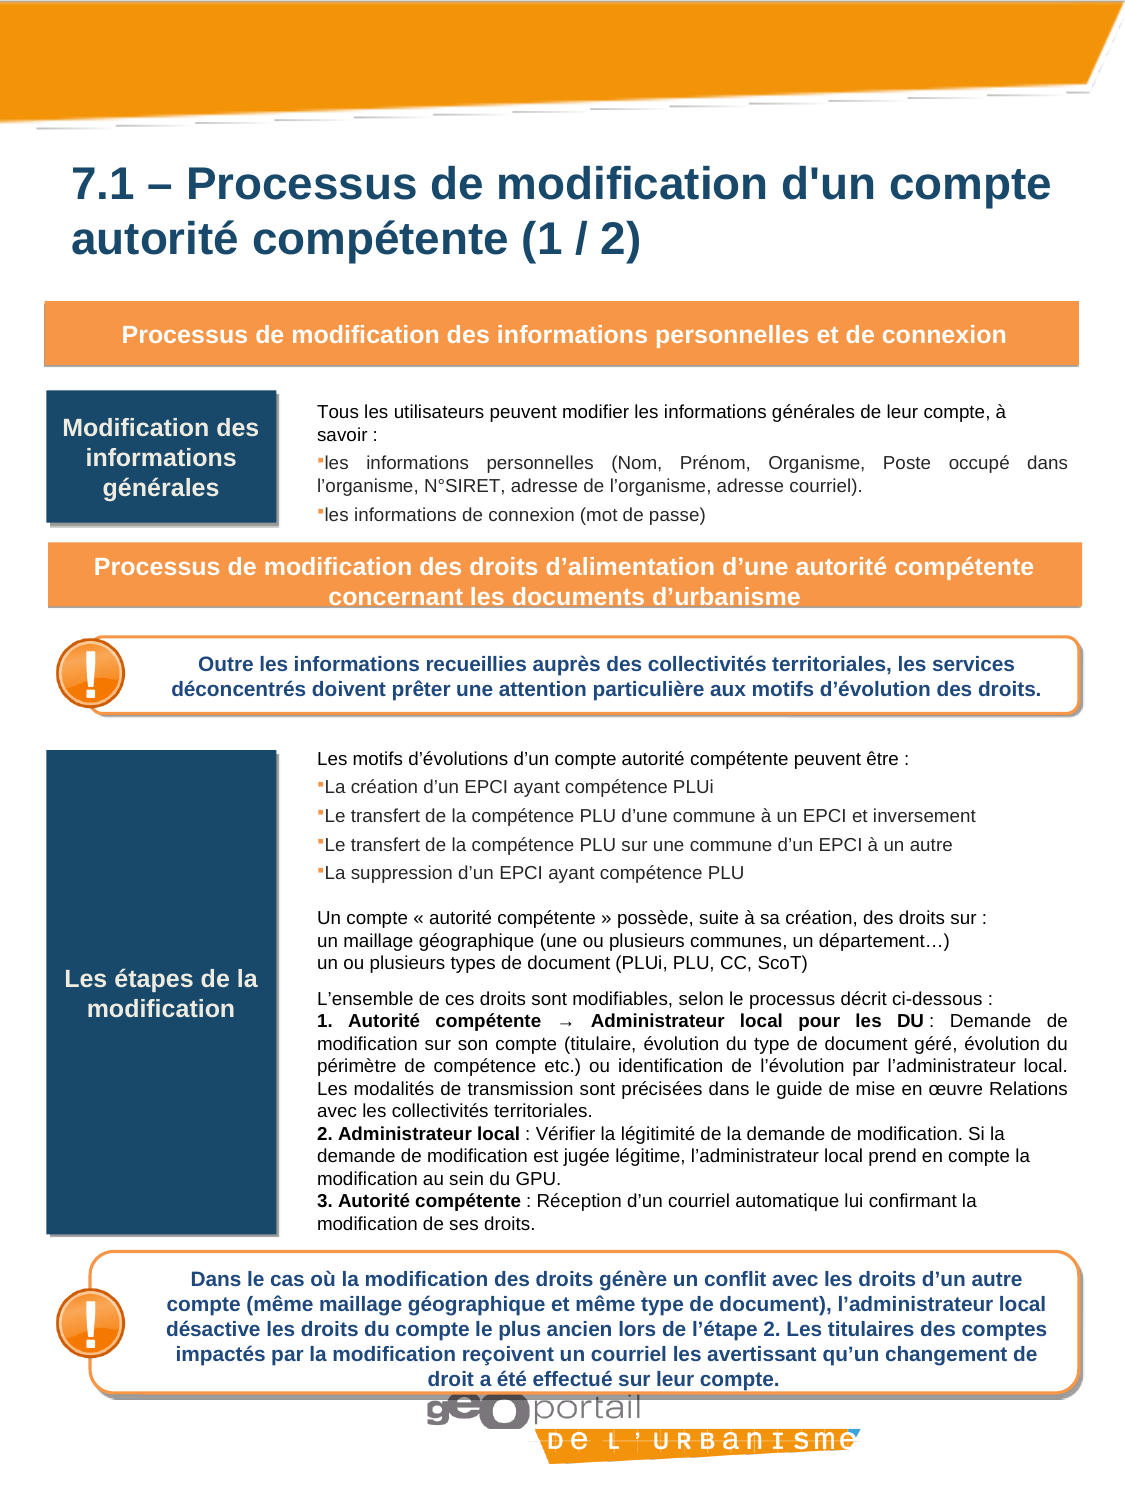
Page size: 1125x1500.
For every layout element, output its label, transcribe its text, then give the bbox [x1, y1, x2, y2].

text_box Les étapes de la modification [46, 750, 277, 1235]
text_box Dans le cas où la modification des droits génère un conflit avec les droits d’un autre compte (même maillage géographique et même type de document), l’administrateur local désactive les droits du compte le plus ancien lors de l’étape 2. Les titulaires des comptes impactés par la modification reçoivent un courriel les avertissant qu’un changement de droit a été effectué sur leur compte. [90, 1251, 1079, 1393]
text_box Processus de modification des informations personnelles et de connexion [44, 301, 1079, 366]
picture [54, 1286, 126, 1359]
text_box Les motifs d’évolutions d’un compte autorité compétente peuvent être : La création d’un EPCI ayant compétence PLUi Le transfert de la compétence PLU d’une commune à un EPCI et inversement Le transfert de la compétence PLU sur une commune d’un EPCI à un autre La suppression d’un EPCI ayant compétence PLU Un compte « autorité compétente » possède, suite à sa création, des droits sur : un maillage géographique (une ou plusieurs communes, un département…) un ou plusieurs types de document (PLUi, PLU, CC, ScoT) L’ensemble de ces droits sont modifiables, selon le processus décrit ci-dessous : 1. Autorité compétente → Administrateur local pour les DU : Demande de modification sur son compte (titulaire, évolution du type de document géré, évolution du périmètre de compétence etc.) ou identification de l’évolution par l’administrateur local. Les modalités de transmission sont précisées dans le guide de mise en œuvre Relations avec les collectivités territoriales. 2. Administrateur local : Vérifier la légitimité de la demande de modification. Si la demande de modification est jugée légitime, l’administrateur local prend en compte la modification au sein du GPU. 3. Autorité compétente : Réception d’un courriel automatique lui confirmant la modification de ses droits. [302, 738, 1083, 1242]
text_box Modification des informations générales [46, 390, 277, 523]
text_box Outre les informations recueillies auprès des collectivités territoriales, les services déconcentrés doivent prêter une attention particulière aux motifs d’évolution des droits. [93, 636, 1079, 714]
picture [391, 1393, 892, 1500]
text_box Tous les utilisateurs peuvent modifier les informations générales de leur compte, à savoir : les informations personnelles (Nom, Prénom, Organisme, Poste occupé dans l’organisme, N°SIRET, adresse de l’organisme, adresse courriel). les informations de connexion (mot de passe) [302, 392, 1083, 533]
title 7.1 – Processus de modification d'un compte autorité compétente (1 / 2) [56, 129, 1088, 288]
text_box Processus de modification des droits d’alimentation d’une autorité compétente concernant les documents d’urbanisme [48, 542, 1083, 607]
picture [391, 1245, 892, 1251]
picture [54, 636, 126, 709]
